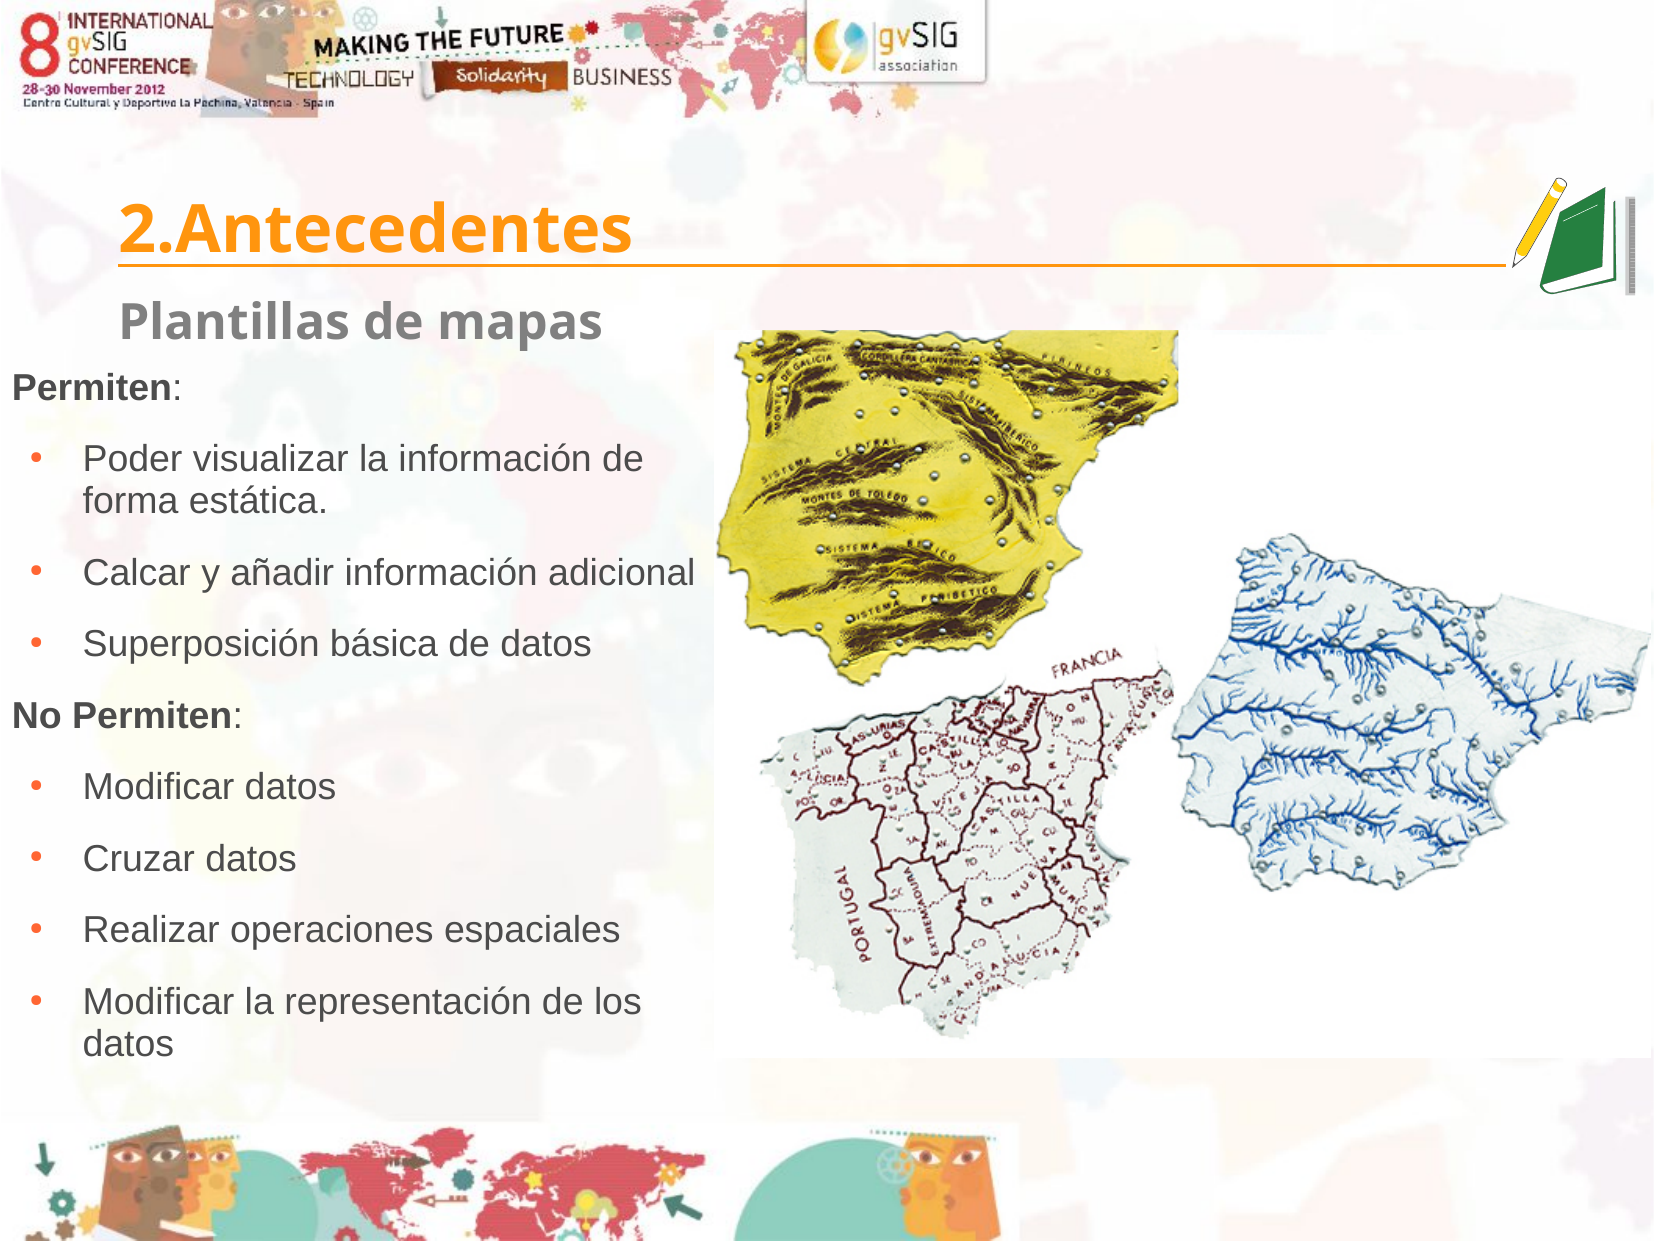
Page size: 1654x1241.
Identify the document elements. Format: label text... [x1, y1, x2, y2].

title Plantillas de mapas [118, 276, 857, 365]
title 2.Antecedentes [118, 187, 1511, 266]
list Permiten: Poder visualizar la información de forma estática. Calcar y añadir información adicional Superposición básica de datos No Permiten: Modificar datos Cruzar datos Realizar operaciones espaciales Modificar la representación de los datos [11, 366, 697, 1065]
picture [1, 0, 1654, 1241]
